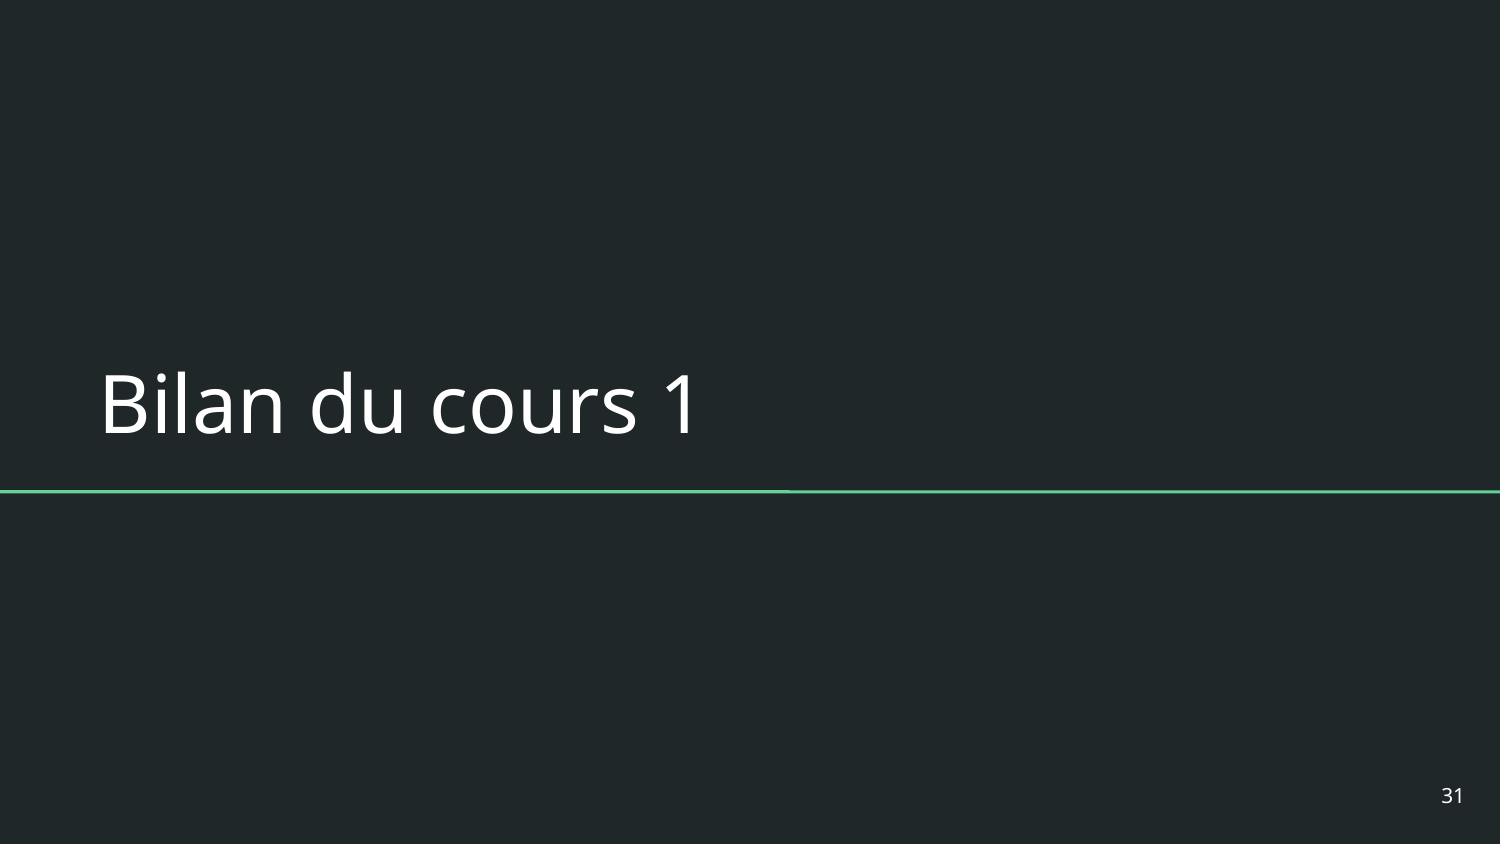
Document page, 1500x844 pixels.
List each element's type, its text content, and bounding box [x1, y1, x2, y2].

title Bilan du cours 1 [83, 337, 1417, 466]
slide_number <numéro> [1389, 764, 1480, 830]
